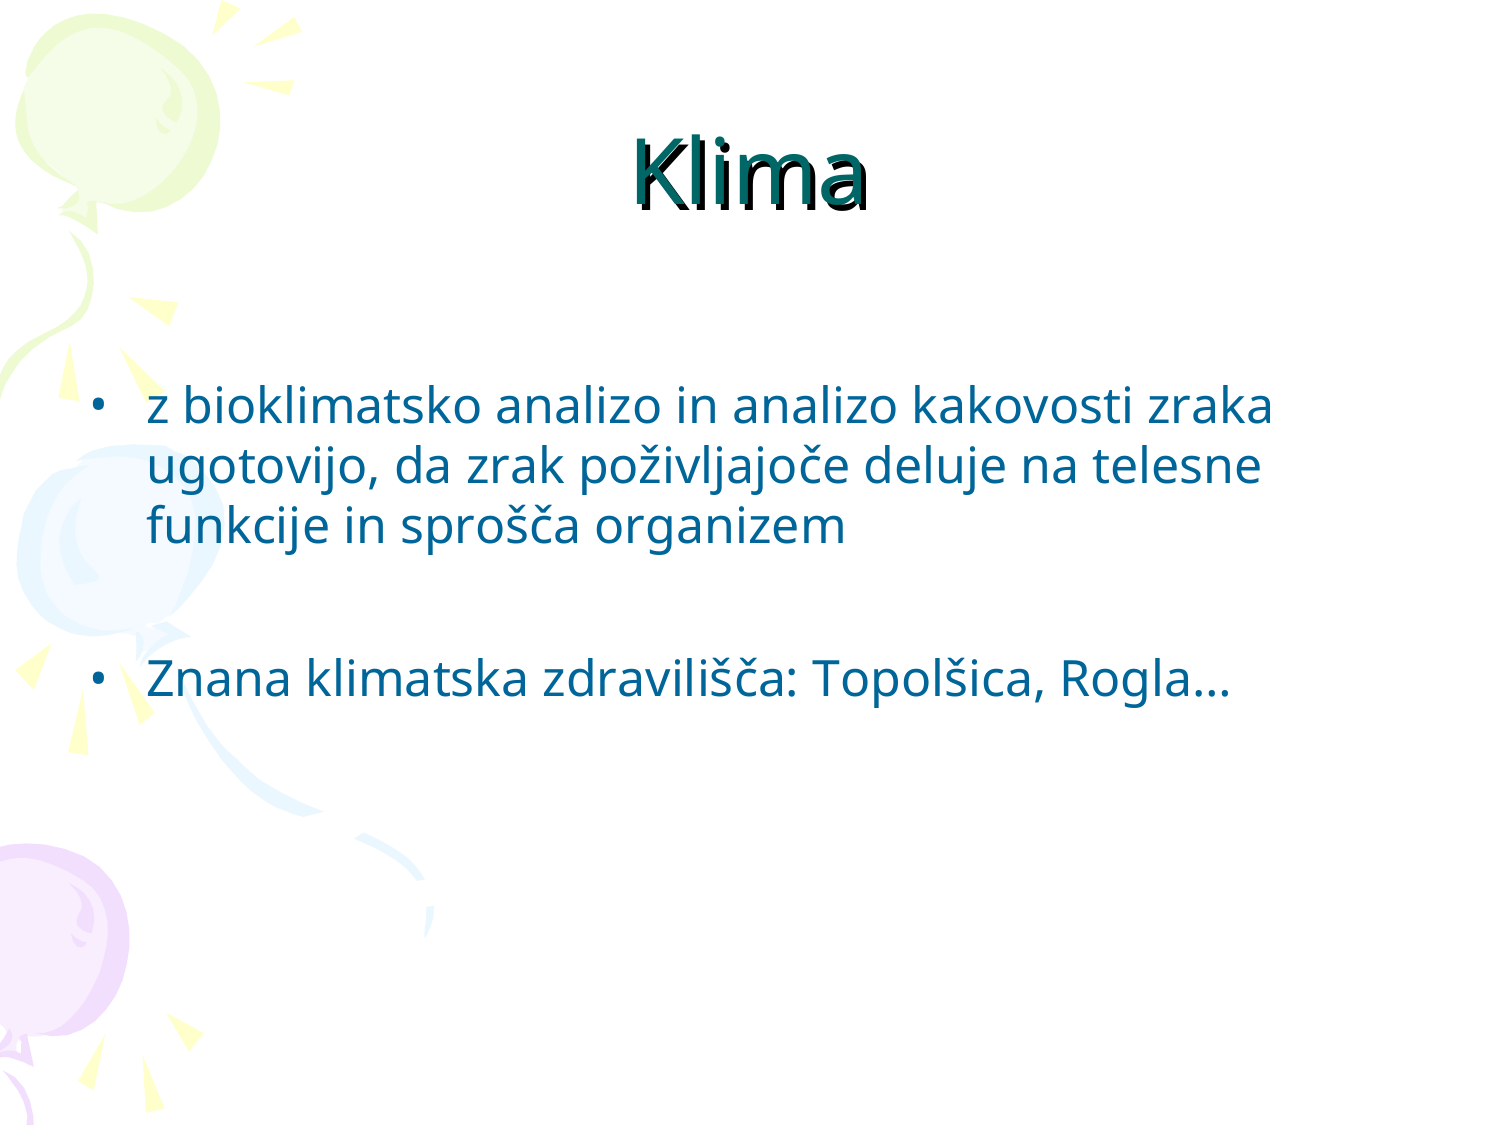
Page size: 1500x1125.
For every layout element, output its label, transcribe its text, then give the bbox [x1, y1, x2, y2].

title Klima [72, 16, 1426, 233]
list z bioklimatsko analizo in analizo kakovosti zraka ugotovijo, da zrak poživljajoče deluje na telesne funkcije in sprošča organizem Znana klimatska zdravilišča: Topolšica, Rogla… [75, 262, 1426, 994]
